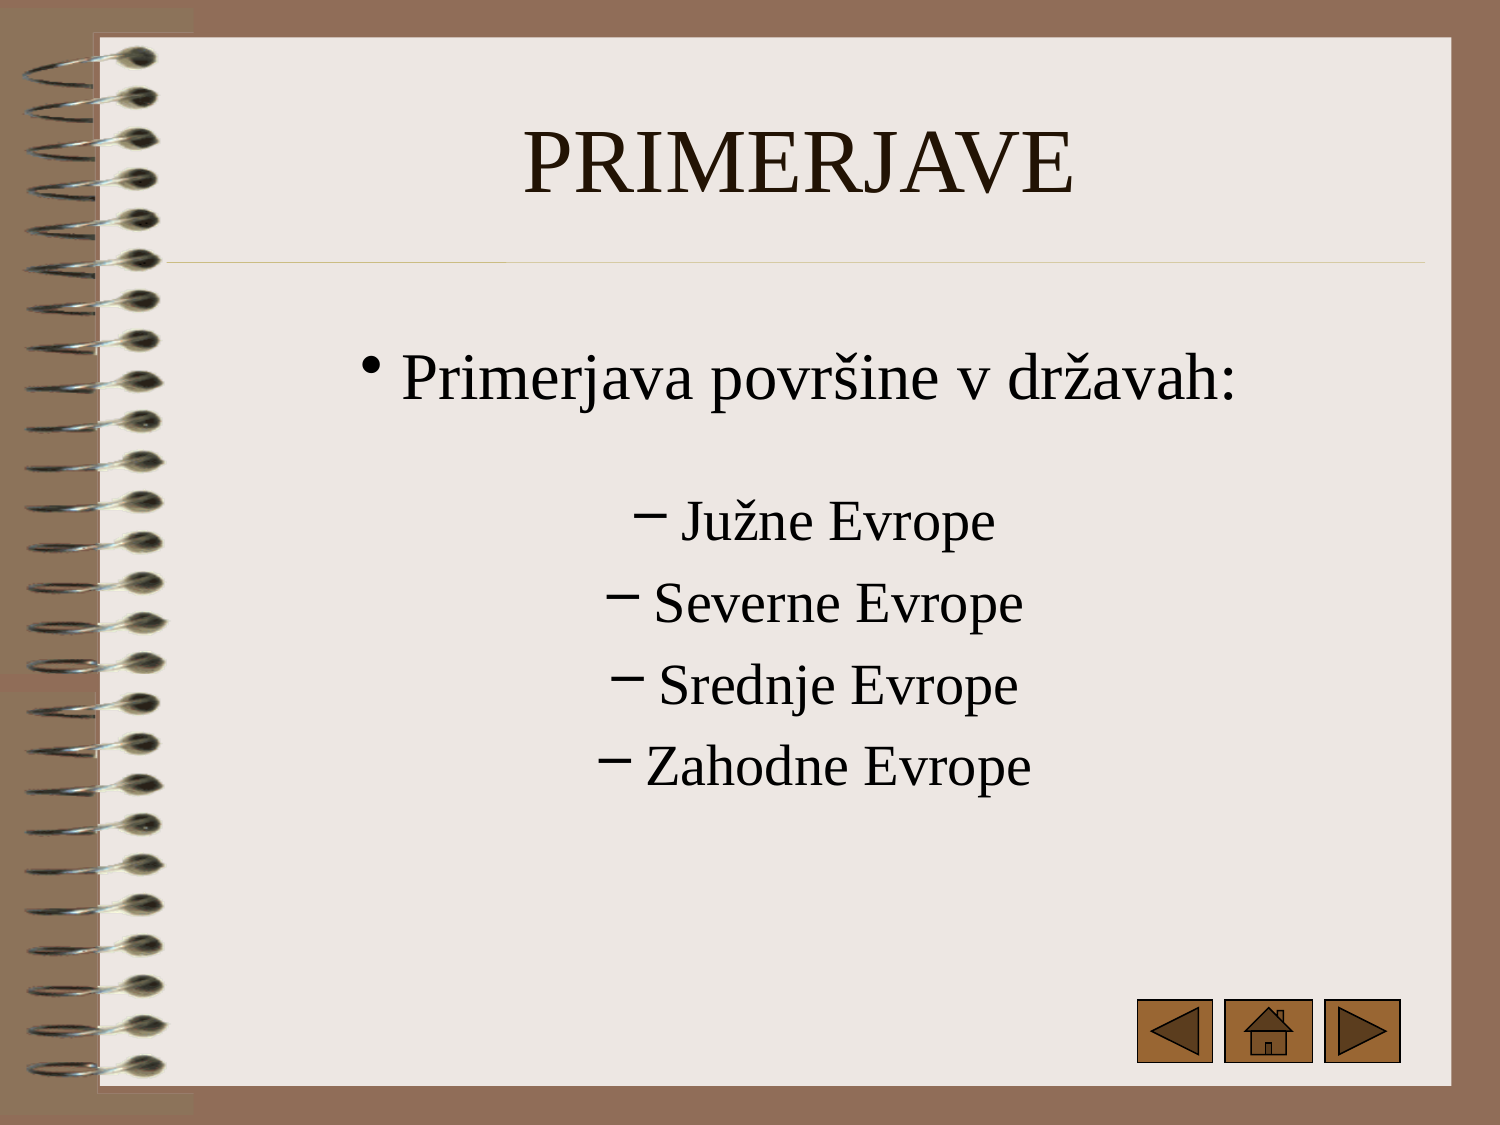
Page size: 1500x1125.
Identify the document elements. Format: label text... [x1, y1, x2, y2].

picture [0, 692, 194, 1115]
title PRIMERJAVE [174, 62, 1425, 250]
text_box [1224, 999, 1313, 1063]
picture [0, 8, 194, 674]
text_box [1137, 999, 1213, 1063]
text_box [1324, 999, 1400, 1063]
list Primerjava površine v državah: Južne Evrope Severne Evrope Srednje Evrope Zahodne Evrope [174, 324, 1425, 938]
